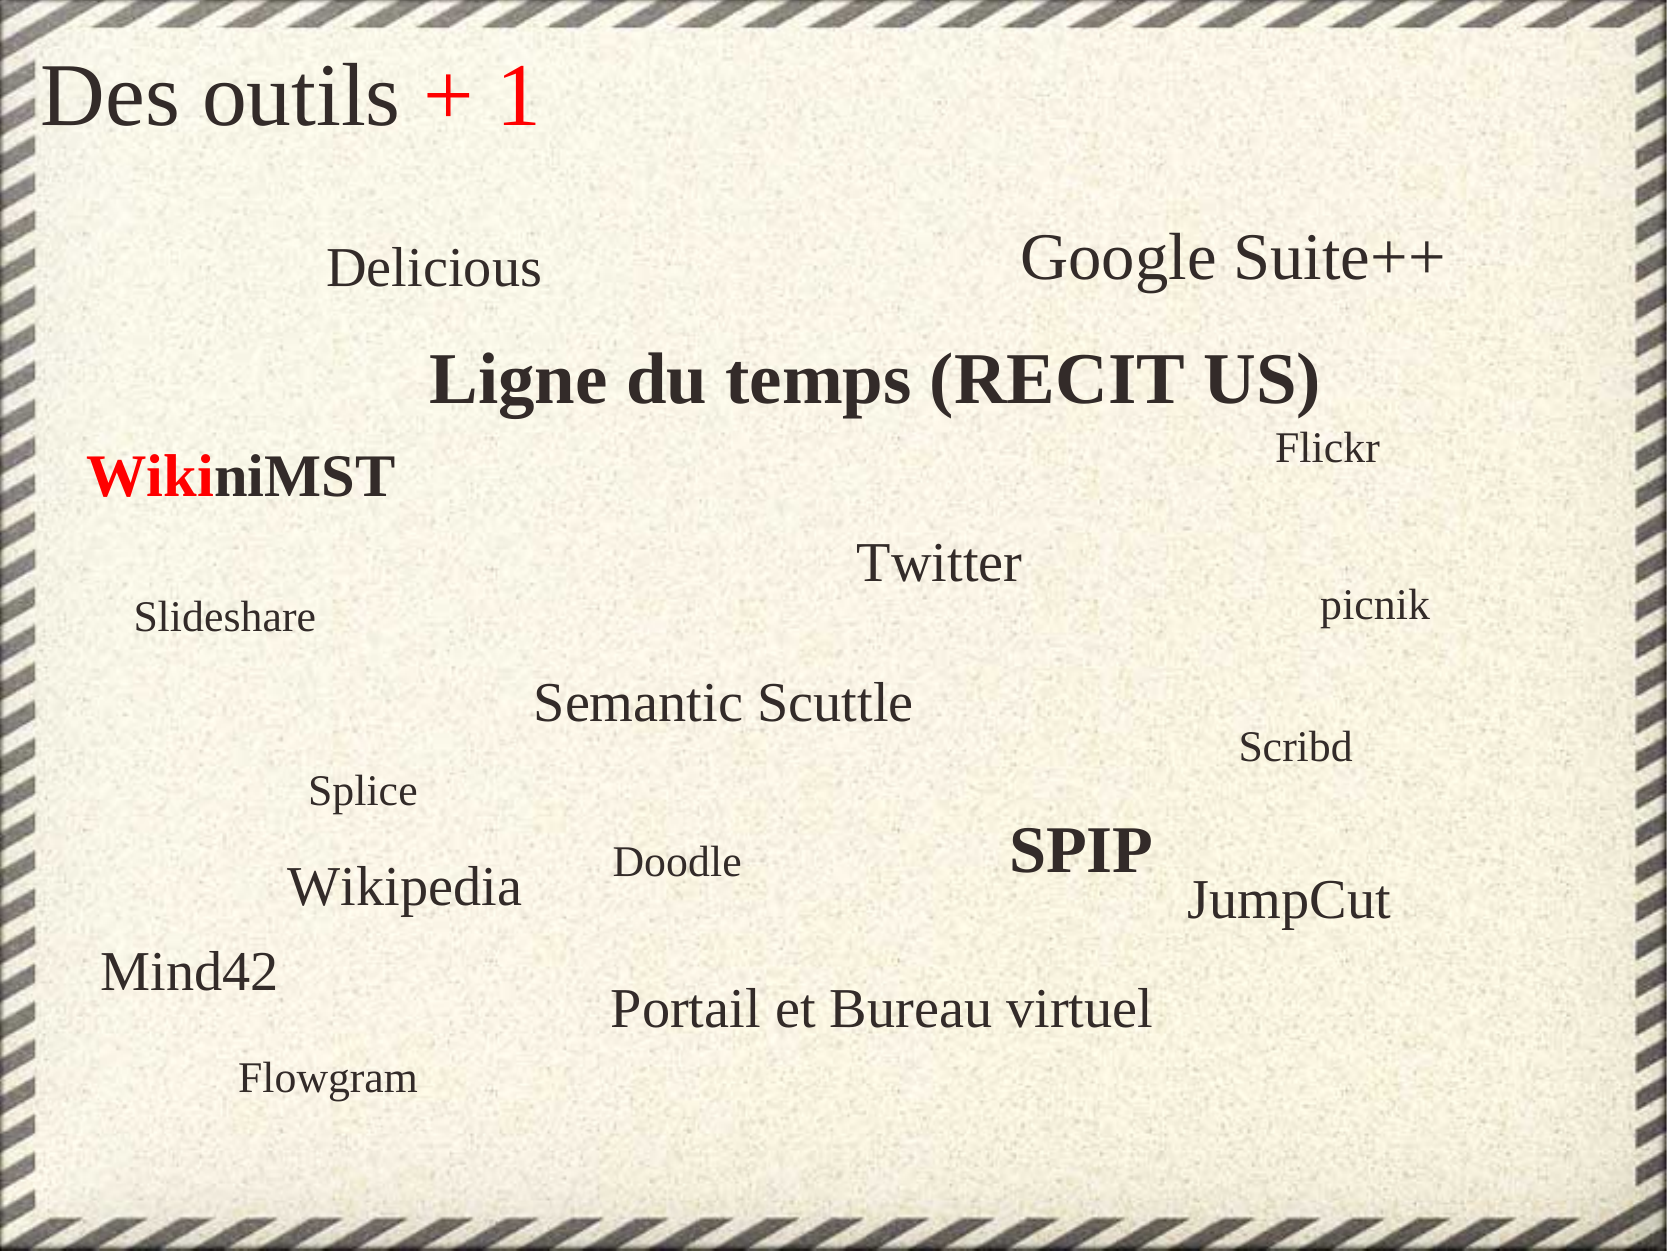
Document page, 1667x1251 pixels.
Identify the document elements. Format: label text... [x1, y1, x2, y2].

text_box picnik [1320, 583, 1512, 630]
text_box Portail et Bureau virtuel [610, 979, 1481, 1040]
text_box Ligne du temps (RECIT US) [429, 341, 1547, 419]
text_box Flickr [1275, 425, 1456, 472]
text_box Splice [308, 769, 506, 816]
text_box JumpCut [1187, 870, 1513, 931]
title Des outils + 1 [40, 50, 1627, 201]
text_box Twitter [856, 534, 1077, 594]
picture [0, 0, 1667, 1251]
text_box SPIP [1009, 816, 1180, 888]
text_box Delicious [326, 238, 588, 298]
text_box Flowgram [238, 1055, 551, 1102]
text_box Wikipedia [409, 881, 421, 903]
text_box Google Suite++ [1020, 223, 1511, 295]
text_box Scribd [1238, 725, 1475, 772]
text_box Slideshare [133, 594, 442, 641]
text_box Doodle [612, 839, 829, 886]
text_box Semantic Scuttle [533, 673, 980, 733]
text_box Wikipedia [287, 857, 587, 917]
text_box Mind42 [100, 943, 333, 1003]
text_box WikiniMST [86, 445, 568, 510]
